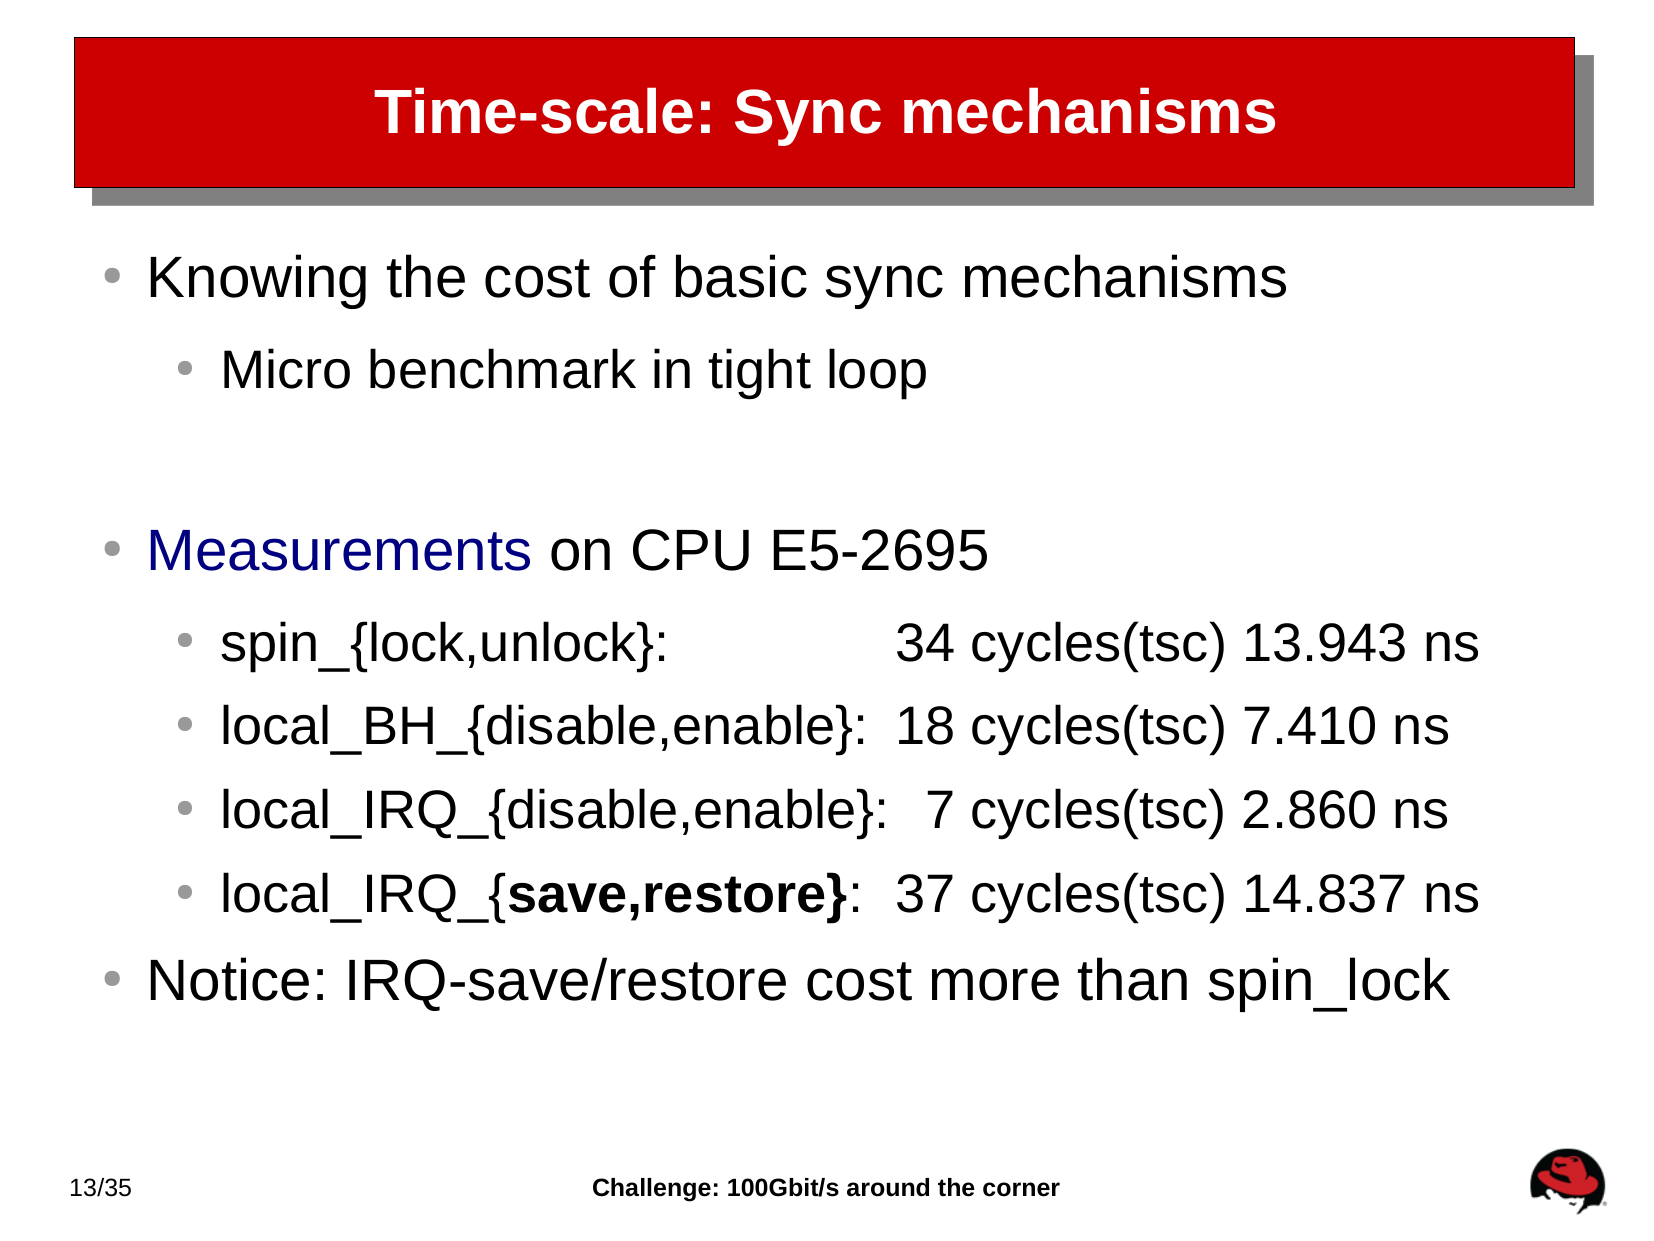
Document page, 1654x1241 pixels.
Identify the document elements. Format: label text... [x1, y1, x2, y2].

list Knowing the cost of basic sync mechanisms Micro benchmark in tight loop Measurements on CPU E5-2695 spin_{lock,unlock}: 34 cycles(tsc) 13.943 ns local_BH_{disable,enable}: 18 cycles(tsc) 7.410 ns local_IRQ_{disable,enable}: 7 cycles(tsc) 2.860 ns local_IRQ_{save,restore}: 37 cycles(tsc) 14.837 ns Notice: IRQ-save/restore cost more than spin_lock [86, 244, 1575, 1039]
title Time-scale: Sync mechanisms [82, 37, 1571, 188]
picture [1529, 1146, 1613, 1224]
